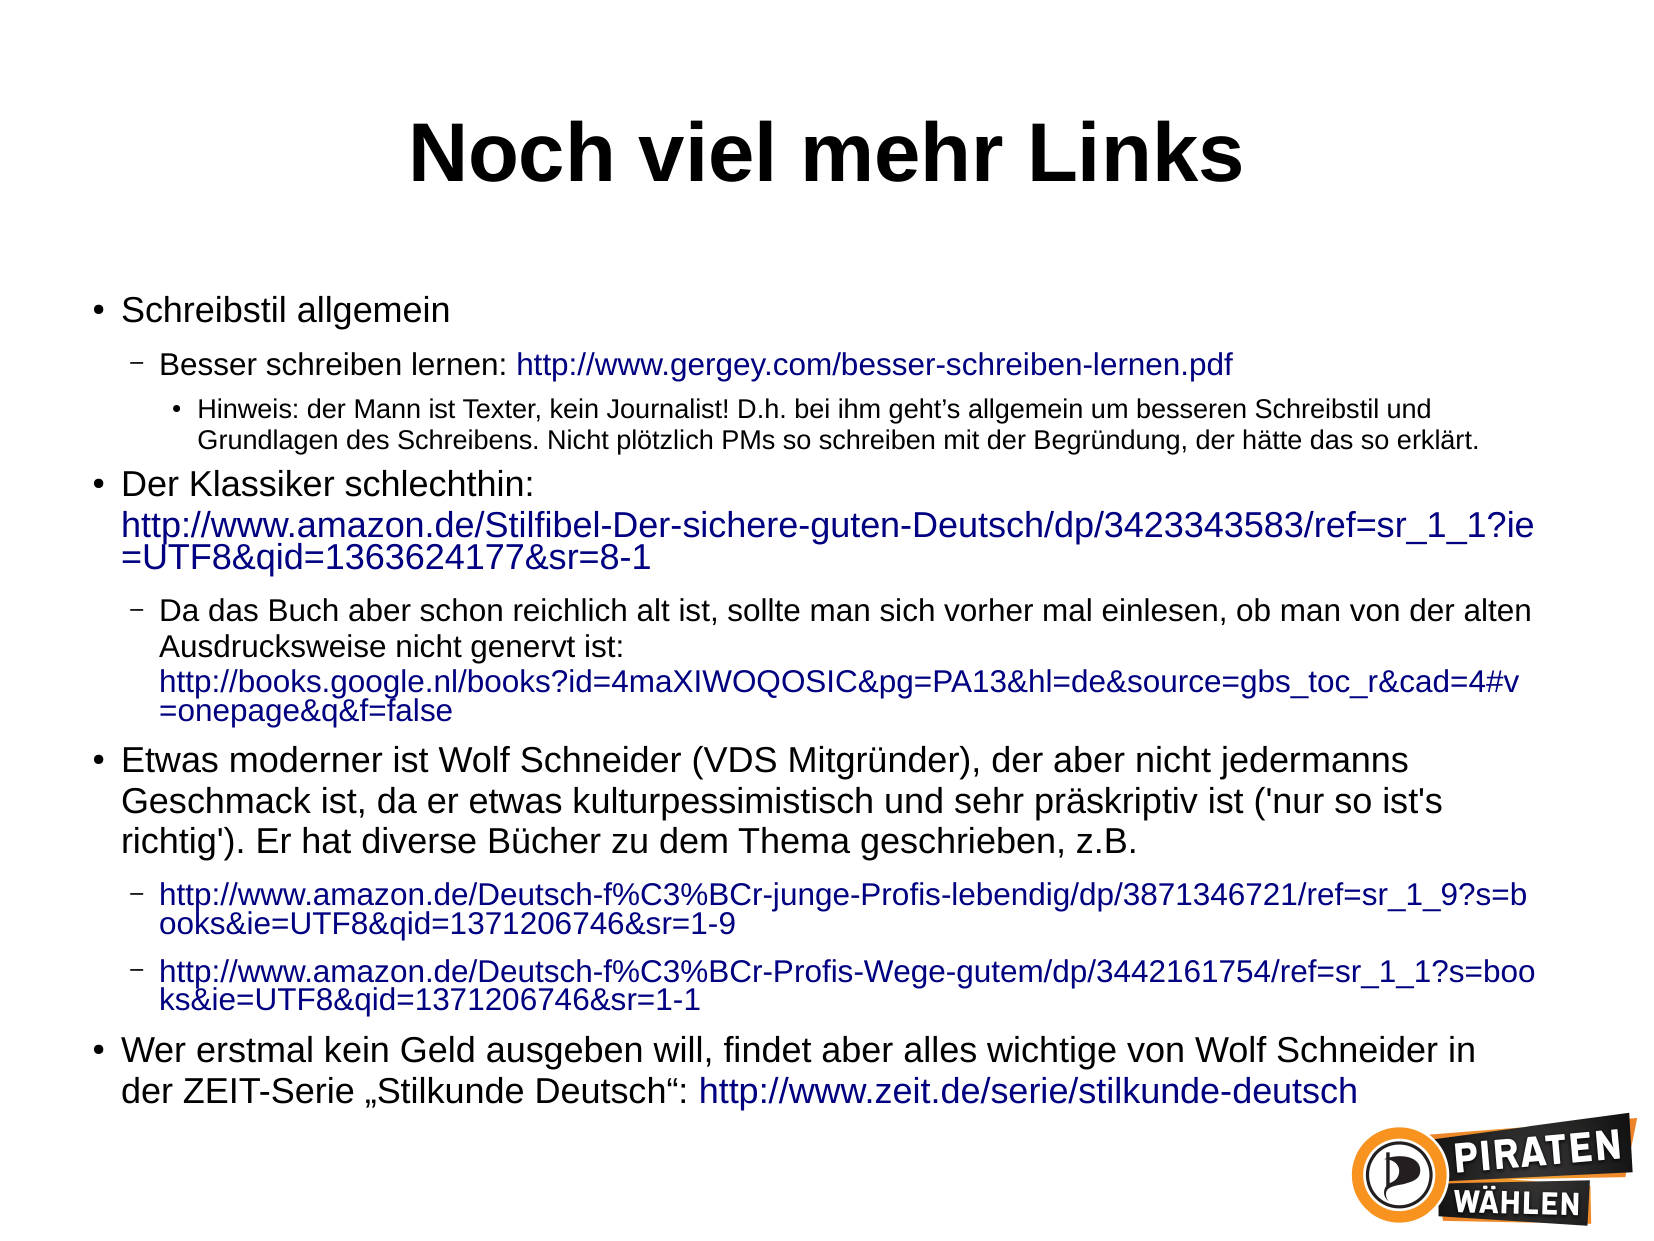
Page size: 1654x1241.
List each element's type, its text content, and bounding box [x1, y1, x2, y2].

list Schreibstil allgemein Besser schreiben lernen: http://www.gergey.com/besser-schreiben-lernen.pdf Hinweis: der Mann ist Texter, kein Journalist! D.h. bei ihm geht’s allgemein um besseren Schreibstil und Grundlagen des Schreibens. Nicht plötzlich PMs so schreiben mit der Begründung, der hätte das so erklärt. Der Klassiker schlechthin: http://www.amazon.de/Stilfibel-Der-sichere-guten-Deutsch/dp/3423343583/ref=sr_1_1?ie=UTF8&qid=1363624177&sr=8-1 Da das Buch aber schon reichlich alt ist, sollte man sich vorher mal einlesen, ob man von der alten Ausdrucksweise nicht genervt ist: http://books.google.nl/books?id=4maXIWOQOSIC&pg=PA13&hl=de&source=gbs_toc_r&cad=4#v=onepage&q&f=false Etwas moderner ist Wolf Schneider (VDS Mitgründer), der aber nicht jedermanns Geschmack ist, da er etwas kulturpessimistisch und sehr präskriptiv ist ('nur so ist's richtig'). Er hat diverse Bücher zu dem Thema geschrieben, z.B. http://www.amazon.de/Deutsch-f%C3%BCr-junge-Profis-lebendig/dp/3871346721/ref=sr_1_9?s=books&ie=UTF8&qid=1371206746&sr=1-9 http://www.amazon.de/Deutsch-f%C3%BCr-Profis-Wege-gutem/dp/3442161754/ref=sr_1_1?s=books&ie=UTF8&qid=1371206746&sr=1-1 Wer erstmal kein Geld ausgeben will, findet aber alles wichtige von Wolf Schneider in der ZEIT-Serie „Stilkunde Deutsch“: http://www.zeit.de/serie/stilkunde-deutsch [82, 290, 1538, 1010]
picture [1337, 1098, 1654, 1241]
title Noch viel mehr Links [82, 49, 1571, 257]
